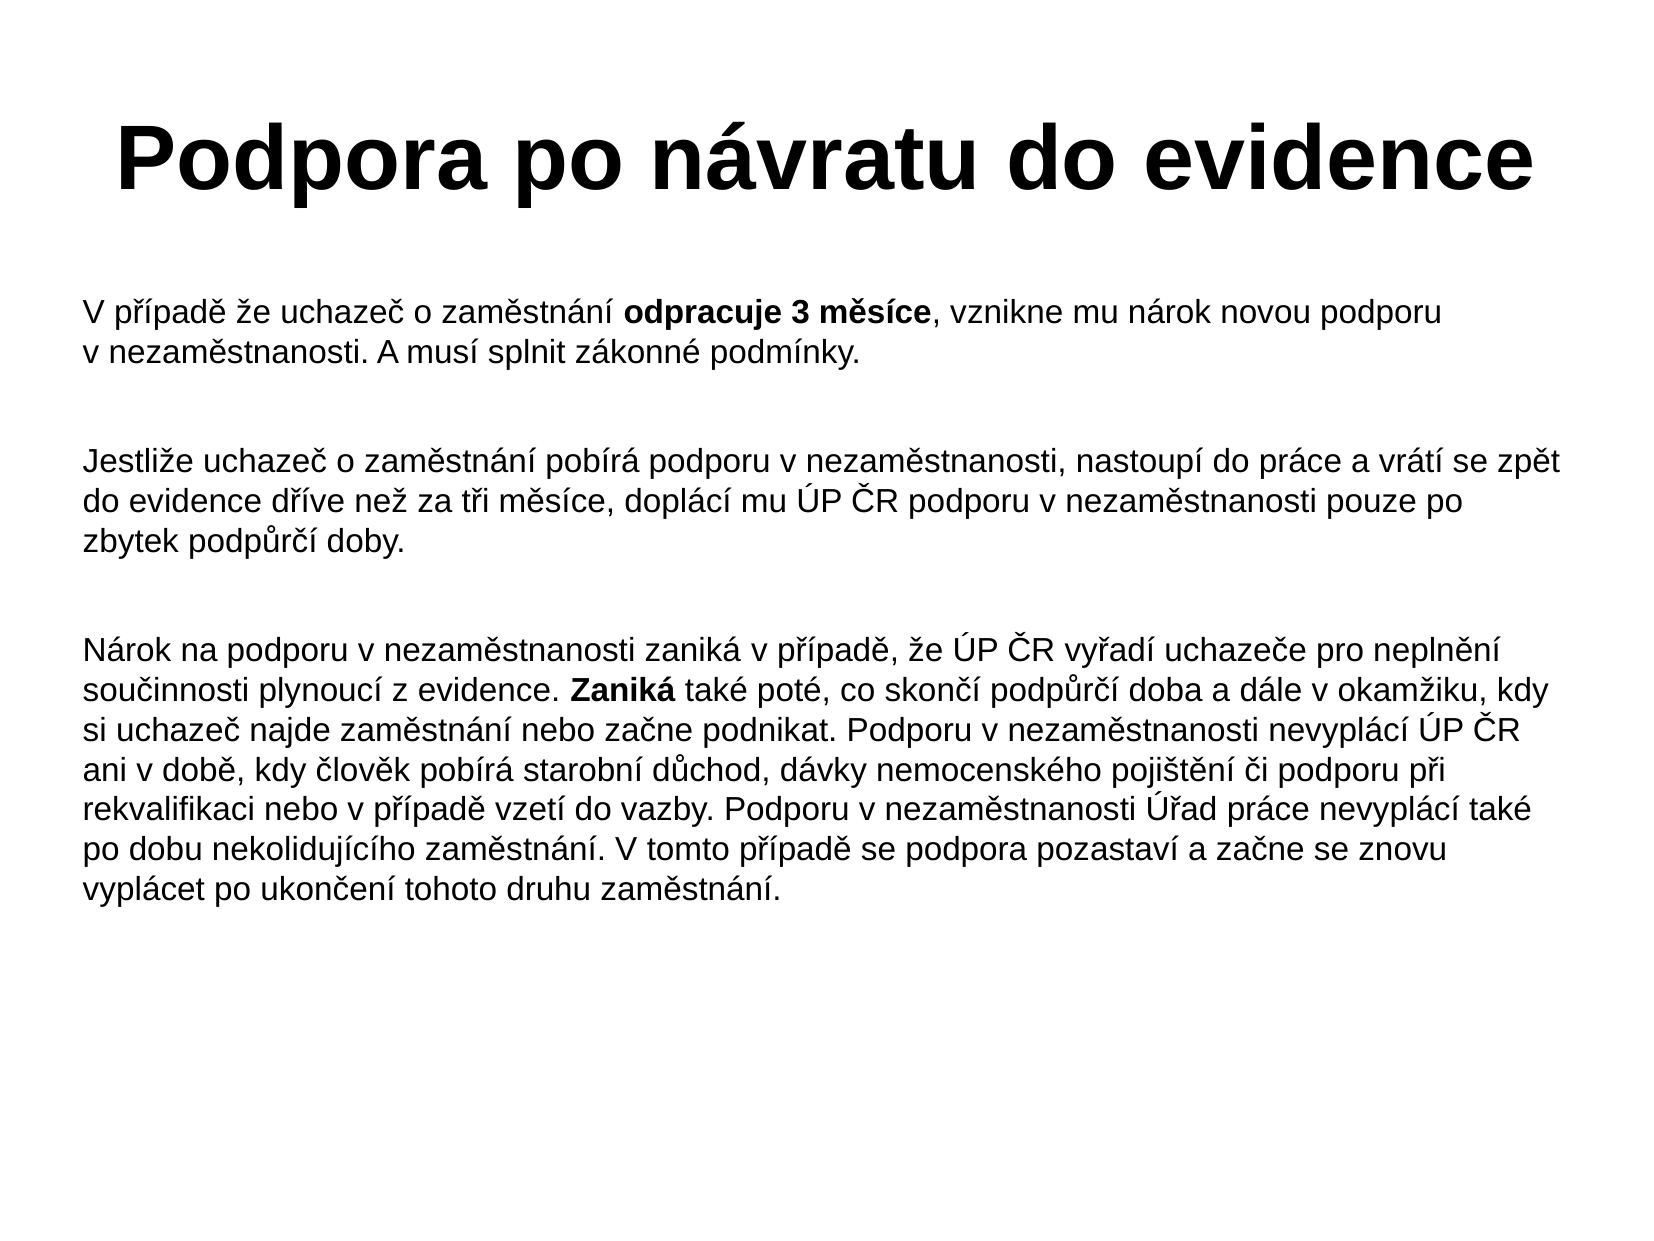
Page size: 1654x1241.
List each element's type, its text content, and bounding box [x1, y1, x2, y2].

title Podpora po návratu do evidence [82, 49, 1571, 257]
list V případě že uchazeč o zaměstnání odpracuje 3 měsíce, vznikne mu nárok novou podporu v nezaměstnanosti. A musí splnit zákonné podmínky. Jestliže uchazeč o zaměstnání pobírá podporu v nezaměstnanosti, nastoupí do práce a vrátí se zpět do evidence dříve než za tři měsíce, doplácí mu ÚP ČR podporu v nezaměstnanosti pouze po zbytek podpůrčí doby. Nárok na podporu v nezaměstnanosti zaniká v případě, že ÚP ČR vyřadí uchazeče pro neplnění součinnosti plynoucí z evidence. Zaniká také poté, co skončí podpůrčí doba a dále v okamžiku, kdy si uchazeč najde zaměstnání nebo začne podnikat. Podporu v nezaměstnanosti nevyplácí ÚP ČR ani v době, kdy člověk pobírá starobní důchod, dávky nemocenského pojištění či podporu při rekvalifikaci nebo v případě vzetí do vazby. Podporu v nezaměstnanosti Úřad práce nevyplácí také po dobu nekolidujícího zaměstnání. V tomto případě se podpora pozastaví a začne se znovu vyplácet po ukončení tohoto druhu zaměstnání. [82, 290, 1571, 1109]
